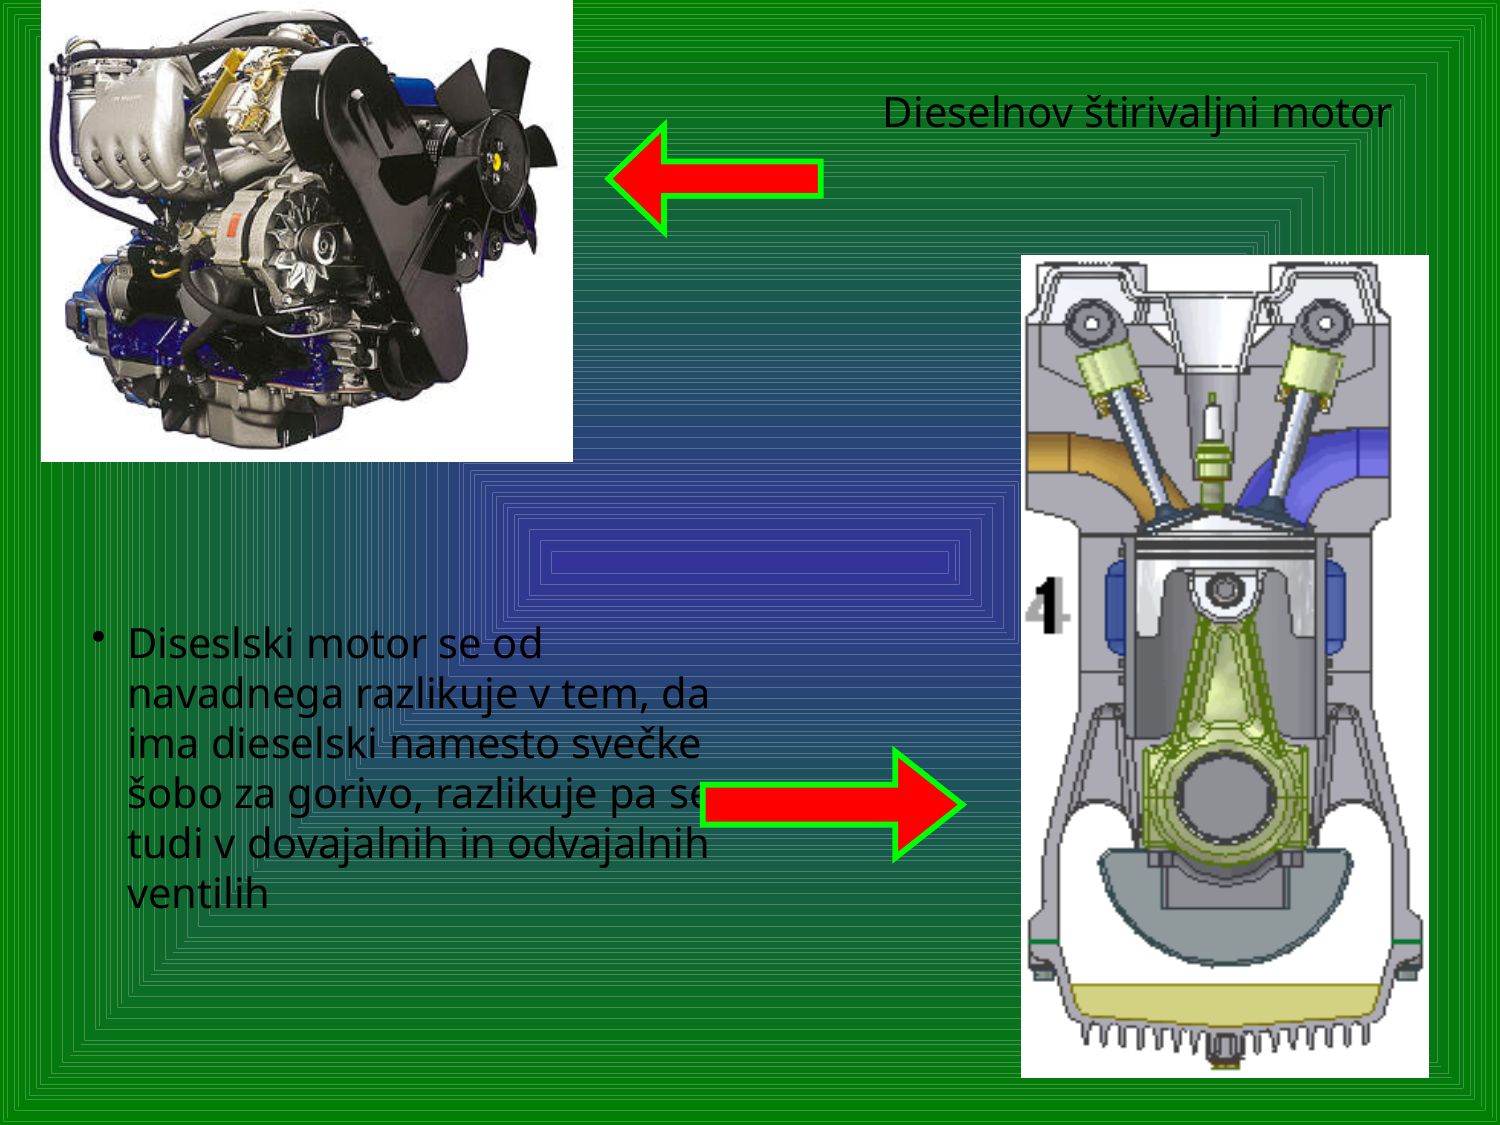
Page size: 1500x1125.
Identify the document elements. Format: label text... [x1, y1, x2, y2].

text_box [702, 751, 963, 858]
text_box Diseslski motor se od navadnega razlikuje v tem, da ima dieselski namesto svečke šobo za gorivo, razlikuje pa se tudi v dovajalnih in odvajalnih ventilih [76, 609, 786, 983]
picture [1021, 255, 1429, 1078]
text_box [608, 125, 821, 232]
text_box Dieselnov štirivaljni motor [868, 78, 1447, 143]
picture [41, 0, 573, 462]
